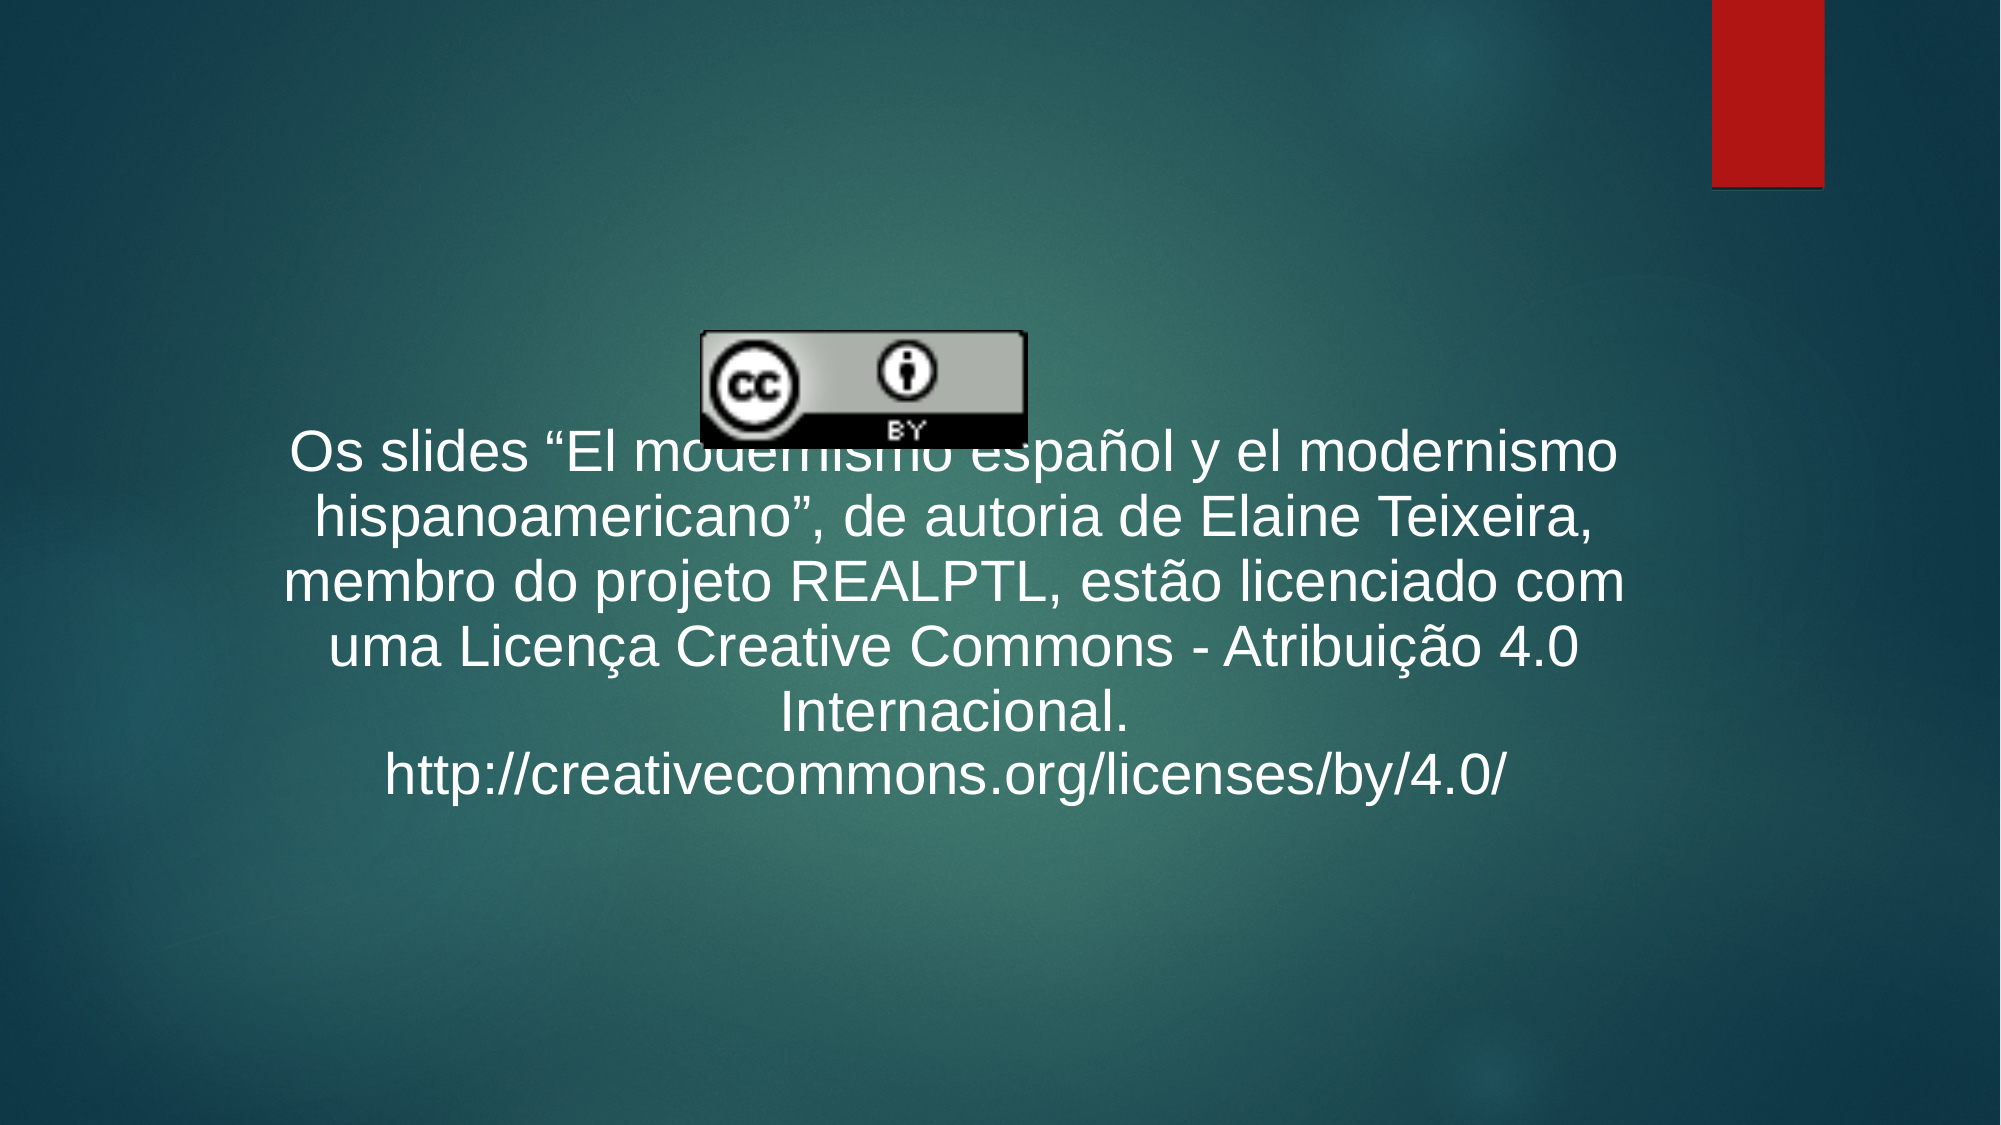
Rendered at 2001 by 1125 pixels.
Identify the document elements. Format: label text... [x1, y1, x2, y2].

picture [0, 0, 2001, 1125]
subtitle Os slides “El modernismo español y el modernismo hispanoamericano”, de autoria de Elaine Teixeira, membro do projeto REALPTL, estão licenciado com uma Licença Creative Commons - Atribuição 4.0 Internacional. http://creativecommons.org/licenses/by/4.0/ [221, 268, 1689, 957]
